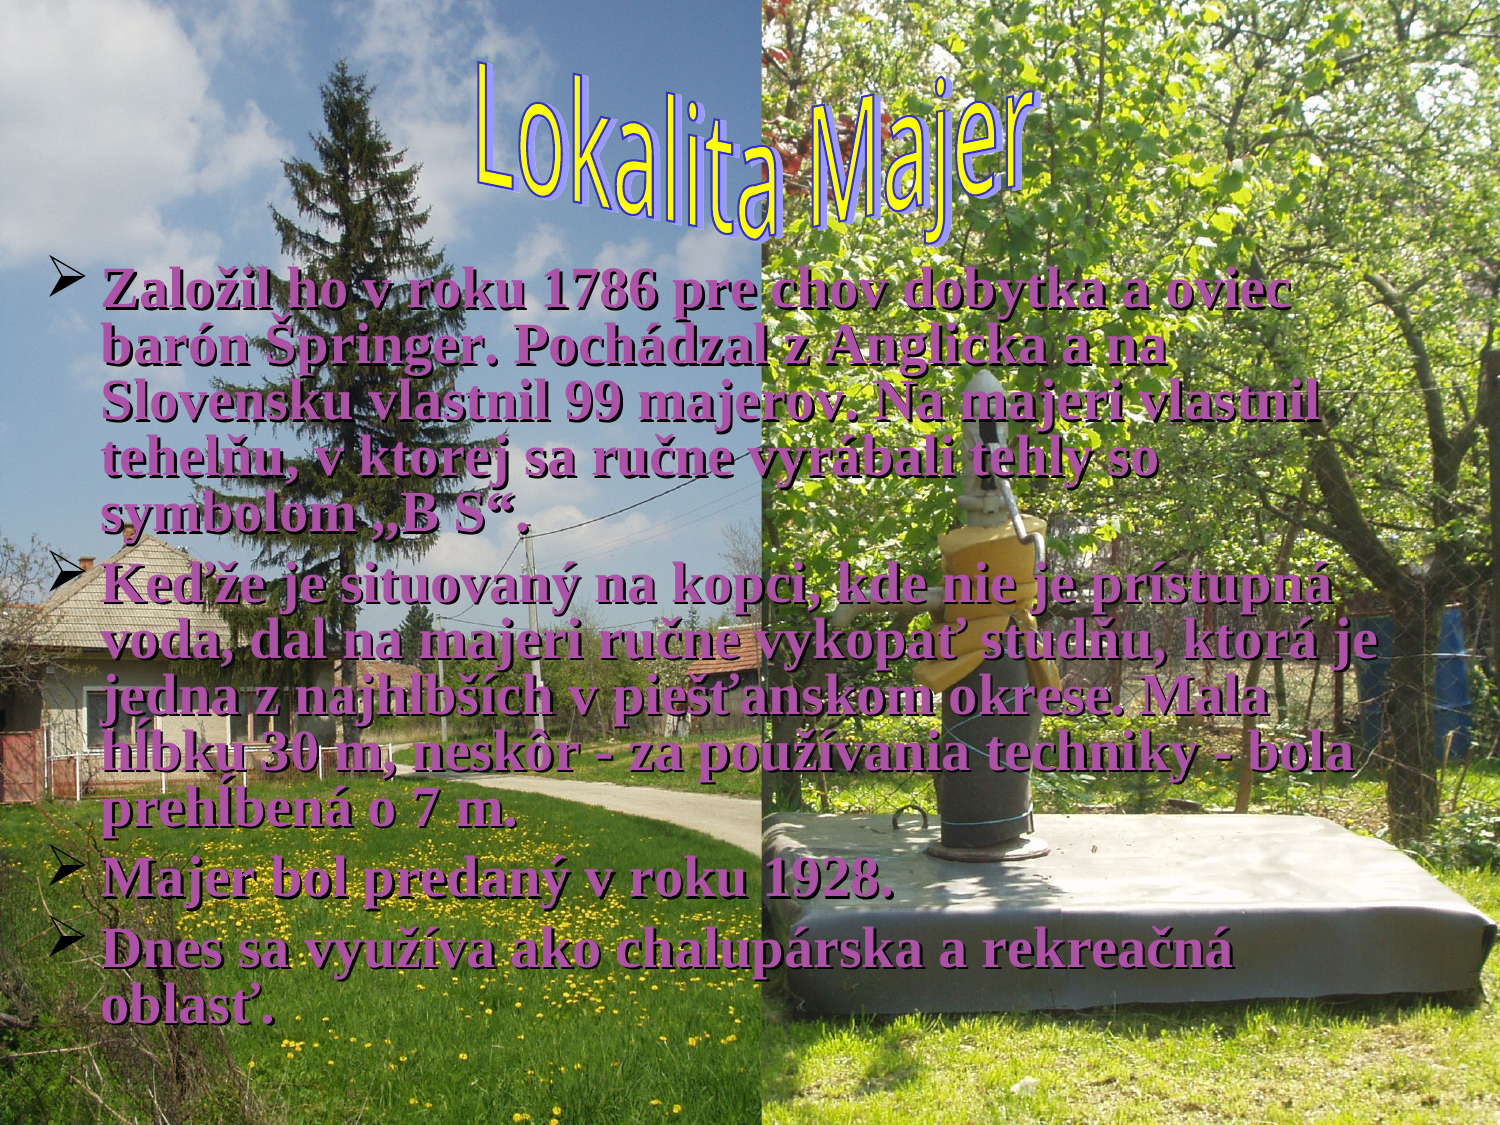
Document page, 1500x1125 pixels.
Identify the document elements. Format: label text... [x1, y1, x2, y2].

list Založil ho v roku 1786 pre chov dobytka a oviec barón Špringer. Pochádzal z Anglicka a na Slovensku vlastnil 99 majerov. Na majeri vlastnil tehelňu, v ktorej sa ručne vyrábali tehly so symbolom ,,B S“. Keďže je situovaný na kopci, kde nie je prístupná voda, dal na majeri ručne vykopať studňu, ktorá je jedna z najhlbších v piešťanskom okrese. Mala hĺbku 30 m, neskôr - za používania techniky - bola prehĺbená o 7 m. Majer bol predaný v roku 1928. Dnes sa využíva ako chalupárska a rekreačná oblasť. [29, 255, 1436, 1042]
text_box Lokalita Majer [478, 62, 513, 190]
text_box Lokalita Majer [688, 134, 697, 227]
text_box Lokalita Majer [885, 116, 923, 212]
text_box Lokalita Majer [519, 102, 562, 197]
text_box Lokalita Majer [738, 145, 776, 240]
text_box Lokalita Majer [615, 122, 653, 218]
text_box Lokalita Majer [1006, 91, 1034, 188]
text_box Lokalita Majer [705, 119, 733, 234]
text_box Lokalita Majer [812, 94, 874, 227]
text_box Lokalita Majer [573, 73, 612, 210]
picture [0, 0, 1500, 1125]
text_box Lokalita Majer [666, 92, 675, 222]
text_box Lokalita Majer [956, 101, 996, 196]
text_box Lokalita Majer [924, 110, 945, 244]
